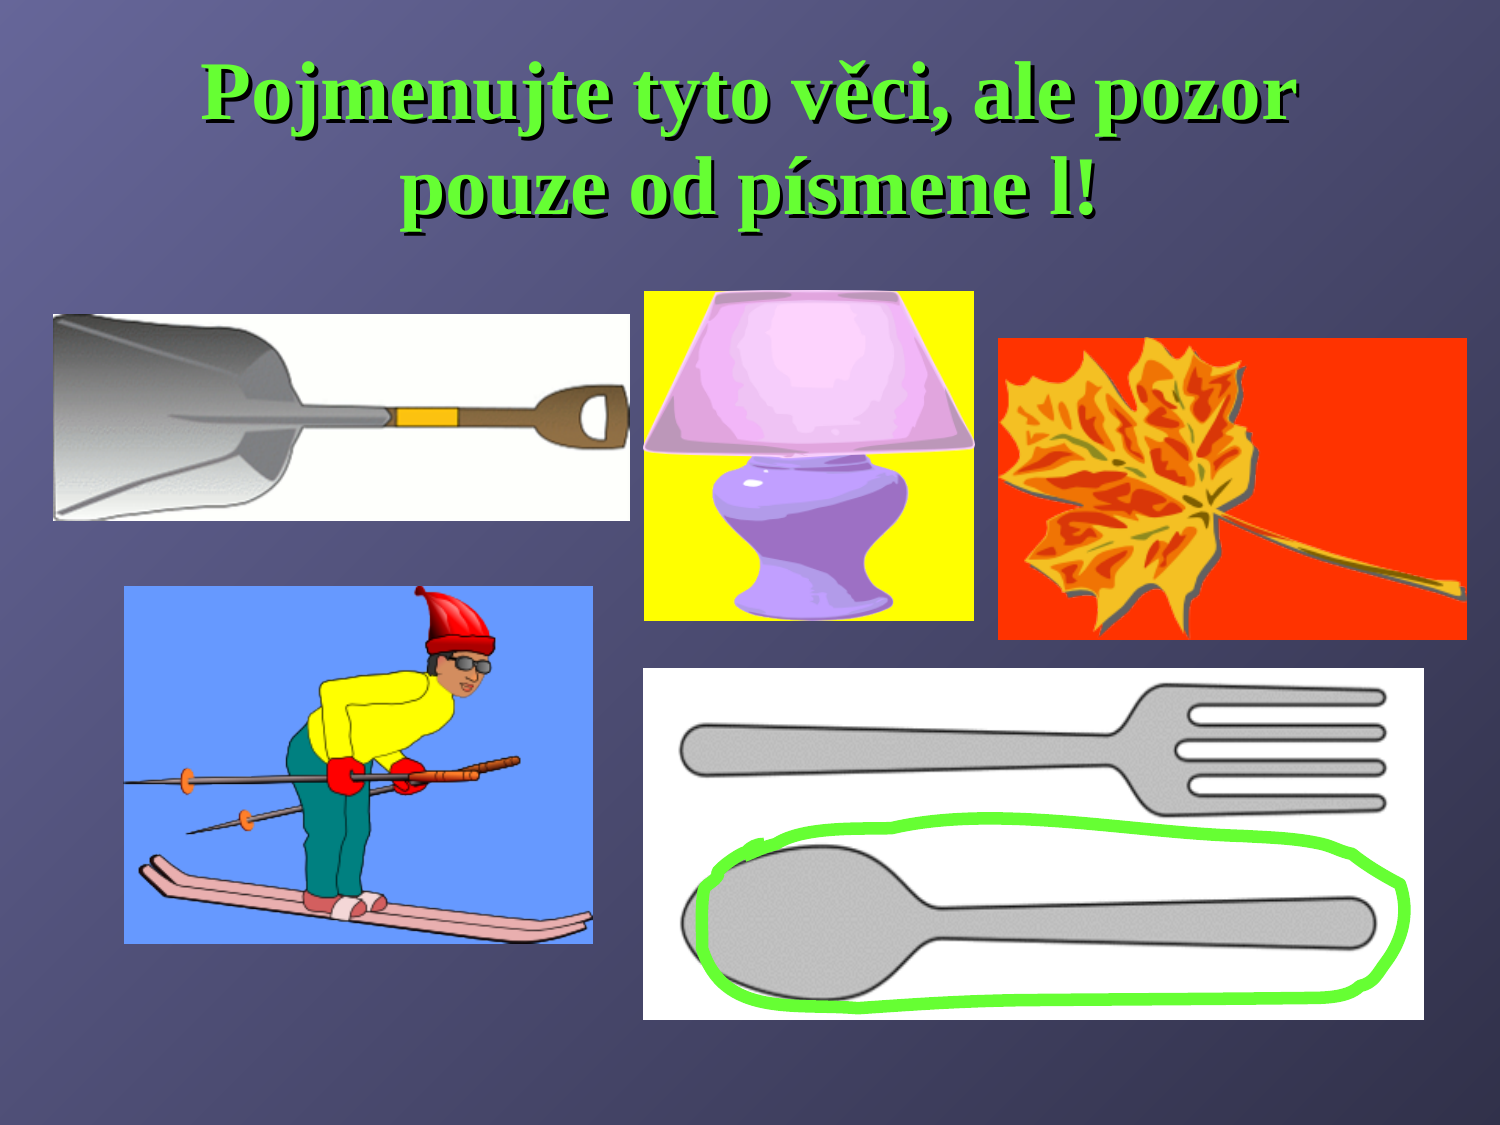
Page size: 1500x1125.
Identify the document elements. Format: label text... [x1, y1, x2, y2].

title Pojmenujte tyto věci, ale pozor pouze od písmene l! [75, 36, 1426, 242]
picture [123, 586, 593, 944]
picture [643, 290, 975, 621]
picture [53, 314, 630, 521]
picture [643, 668, 1424, 1020]
picture [998, 337, 1467, 640]
